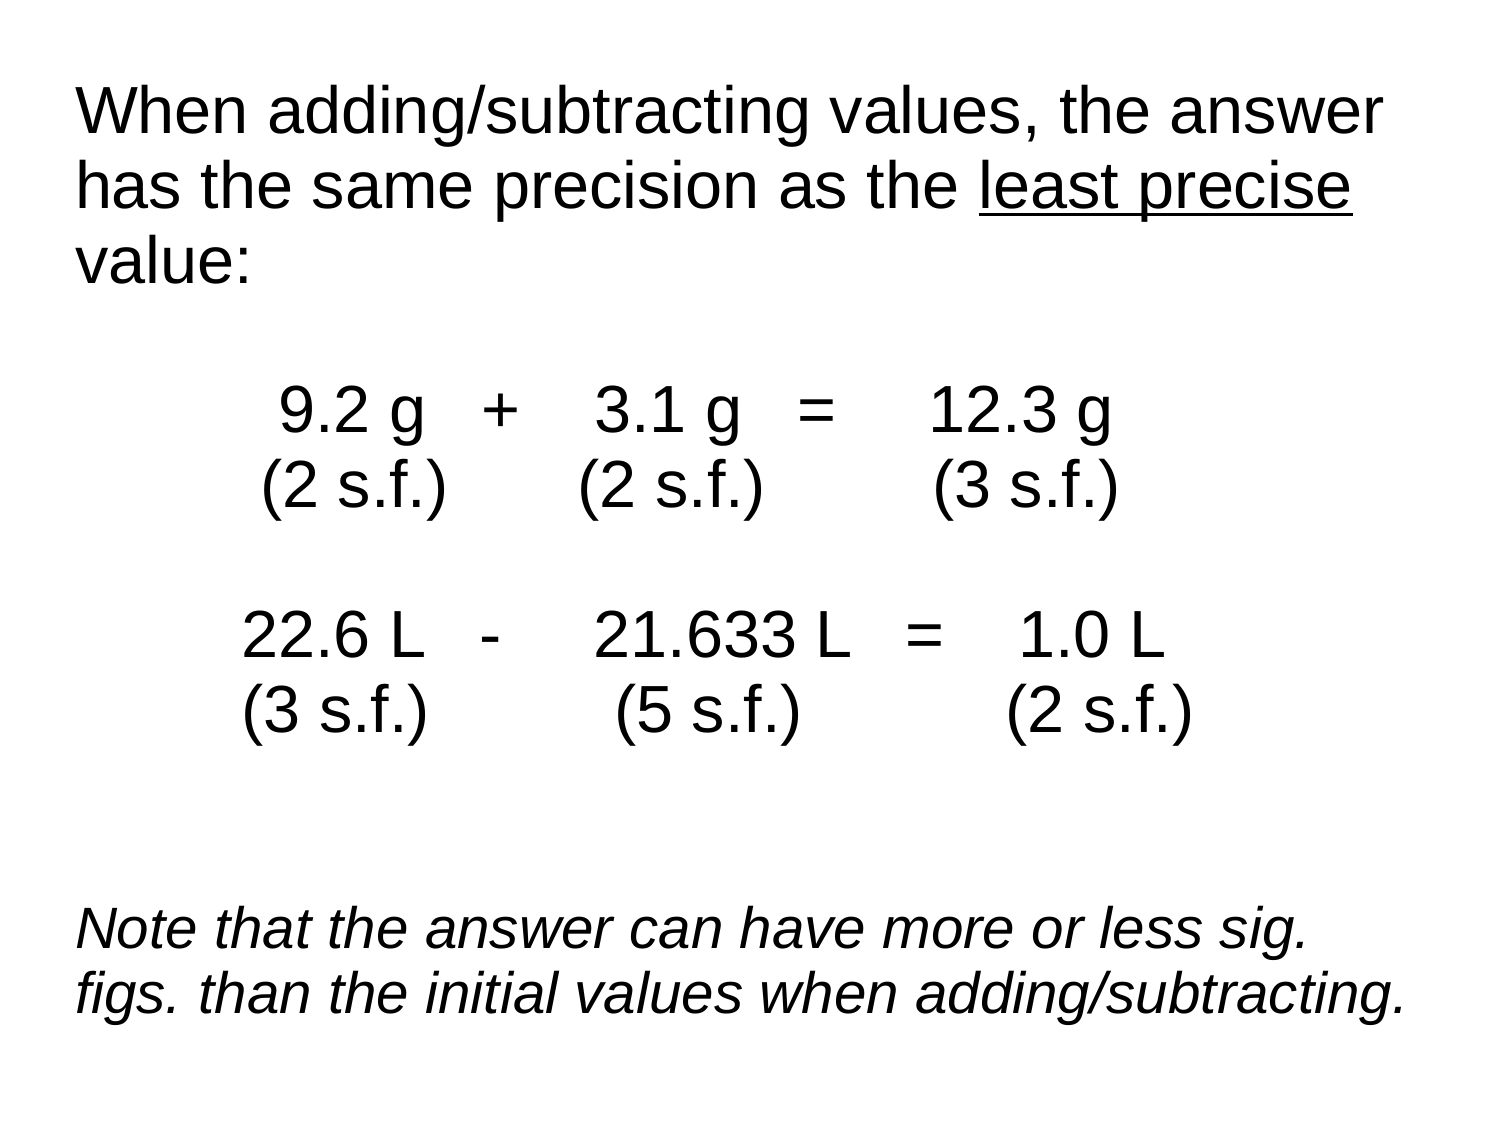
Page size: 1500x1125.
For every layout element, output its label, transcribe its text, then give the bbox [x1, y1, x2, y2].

subtitle When adding/subtracting values, the answer has the same precision as the least precise value: 9.2 g + 3.1 g = 12.3 g (2 s.f.) (2 s.f.) (3 s.f.) 22.6 L - 21.633 L = 1.0 L (3 s.f.) (5 s.f.) (2 s.f.) Note that the answer can have more or less sig. figs. than the initial values when adding/subtracting. [75, 44, 1425, 1055]
